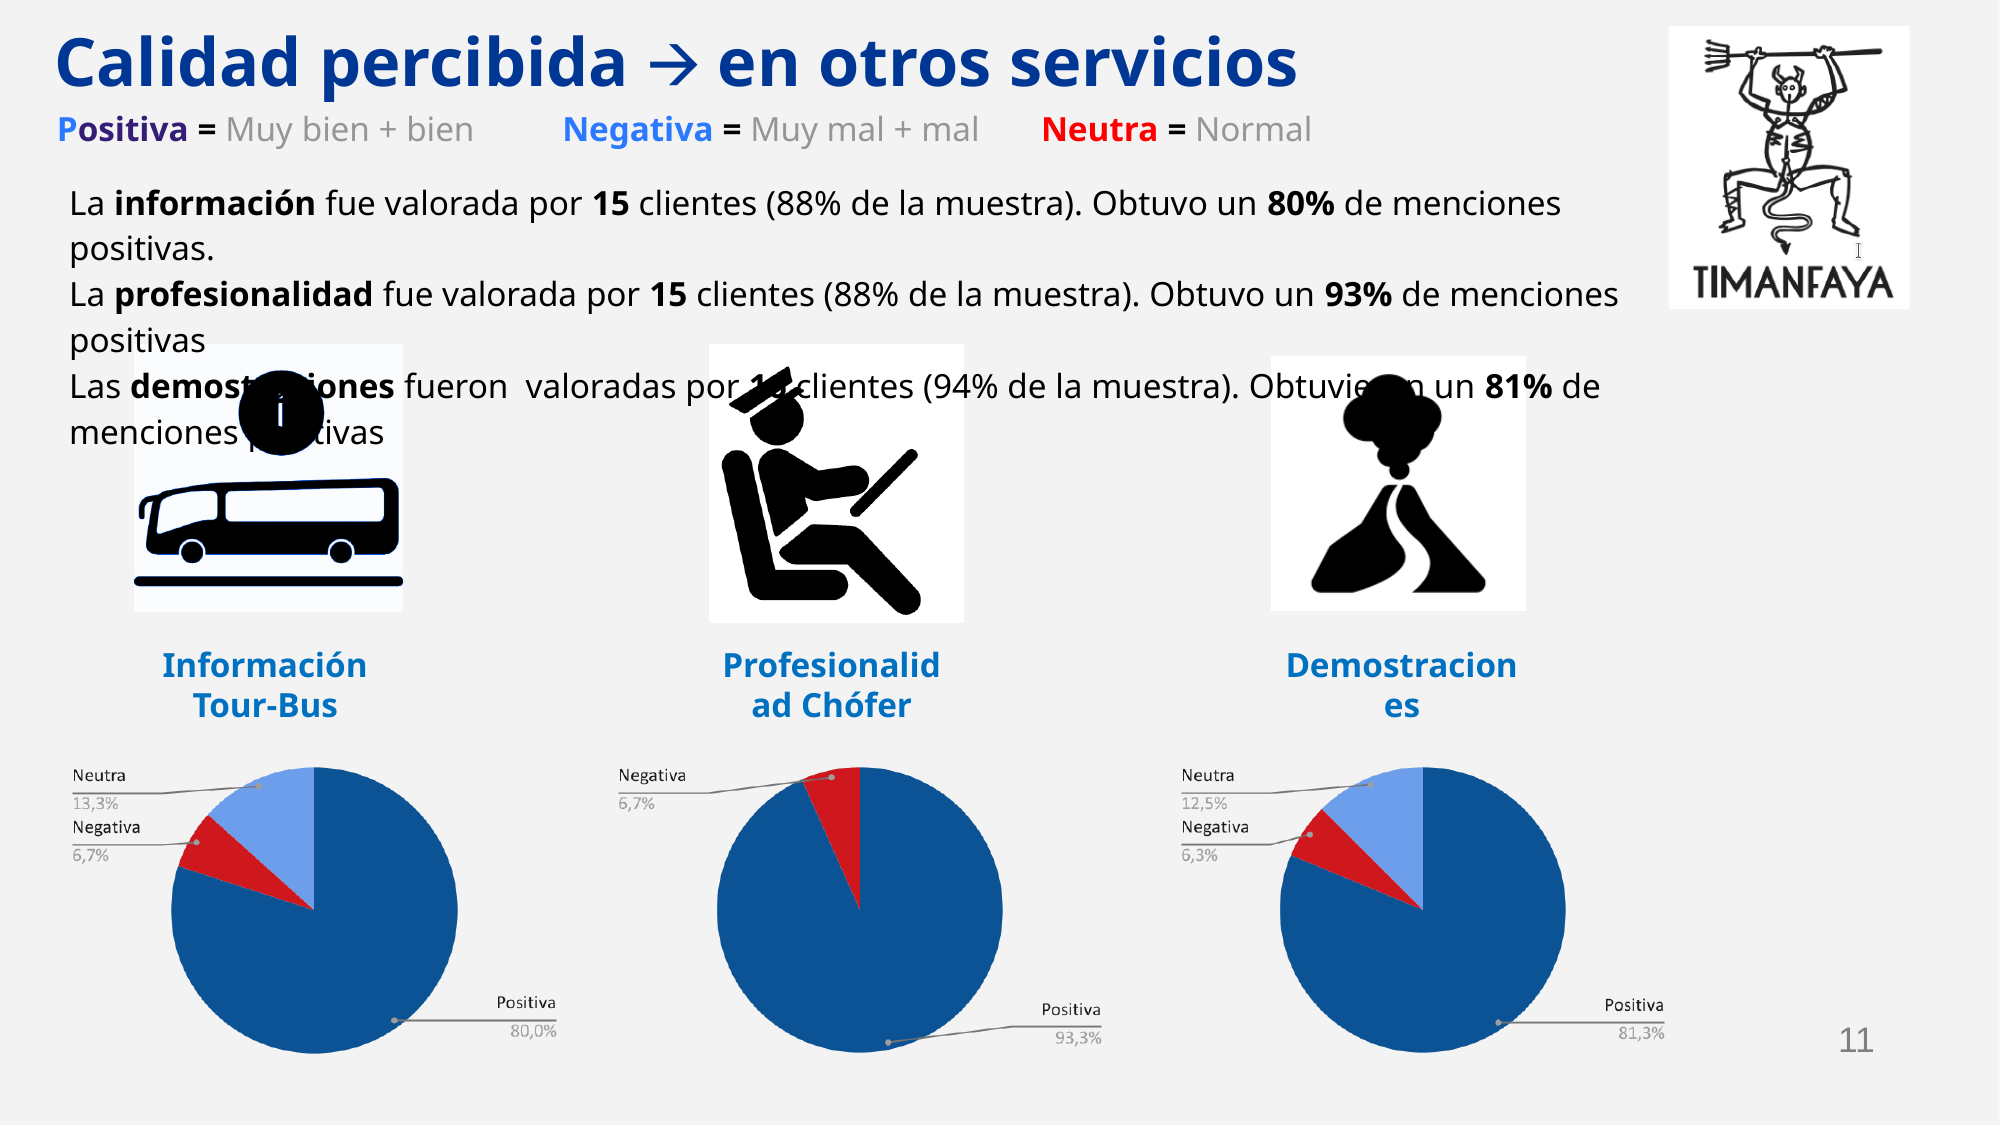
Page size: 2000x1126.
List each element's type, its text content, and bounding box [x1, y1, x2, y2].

picture [710, 382, 720, 396]
text_box Profesionalidad Chófer [703, 636, 961, 733]
text_box Información Tour-Bus [134, 636, 396, 733]
text_box La información fue valorada por 15 clientes (88% de la muestra). Obtuvo un 80% de menciones positivas. La profesionalidad fue valorada por 15 clientes (88% de la muestra). Obtuvo un 93% de menciones positivas Las demostraciones fueron valoradas por 16 clientes (94% de la muestra). Obtuvieron un 81% de menciones positivas [54, 160, 1669, 315]
text_box Demostraciones [1268, 636, 1536, 733]
picture [56, 751, 572, 1069]
picture [1271, 356, 1526, 611]
slide_number <number> [1680, 1008, 1894, 1069]
text_box Calidad percibida 🡪 en otros servicios [54, 0, 1374, 120]
text_box Positiva = Muy bien + bien Negativa = Muy mal + mal Neutra = Normal [56, 100, 1402, 157]
picture [1165, 751, 1680, 1069]
picture [176, 344, 184, 350]
picture [1668, 26, 1910, 309]
picture [134, 344, 403, 612]
picture [709, 344, 964, 623]
picture [602, 751, 1117, 1069]
picture [956, 379, 964, 390]
picture [137, 384, 144, 394]
